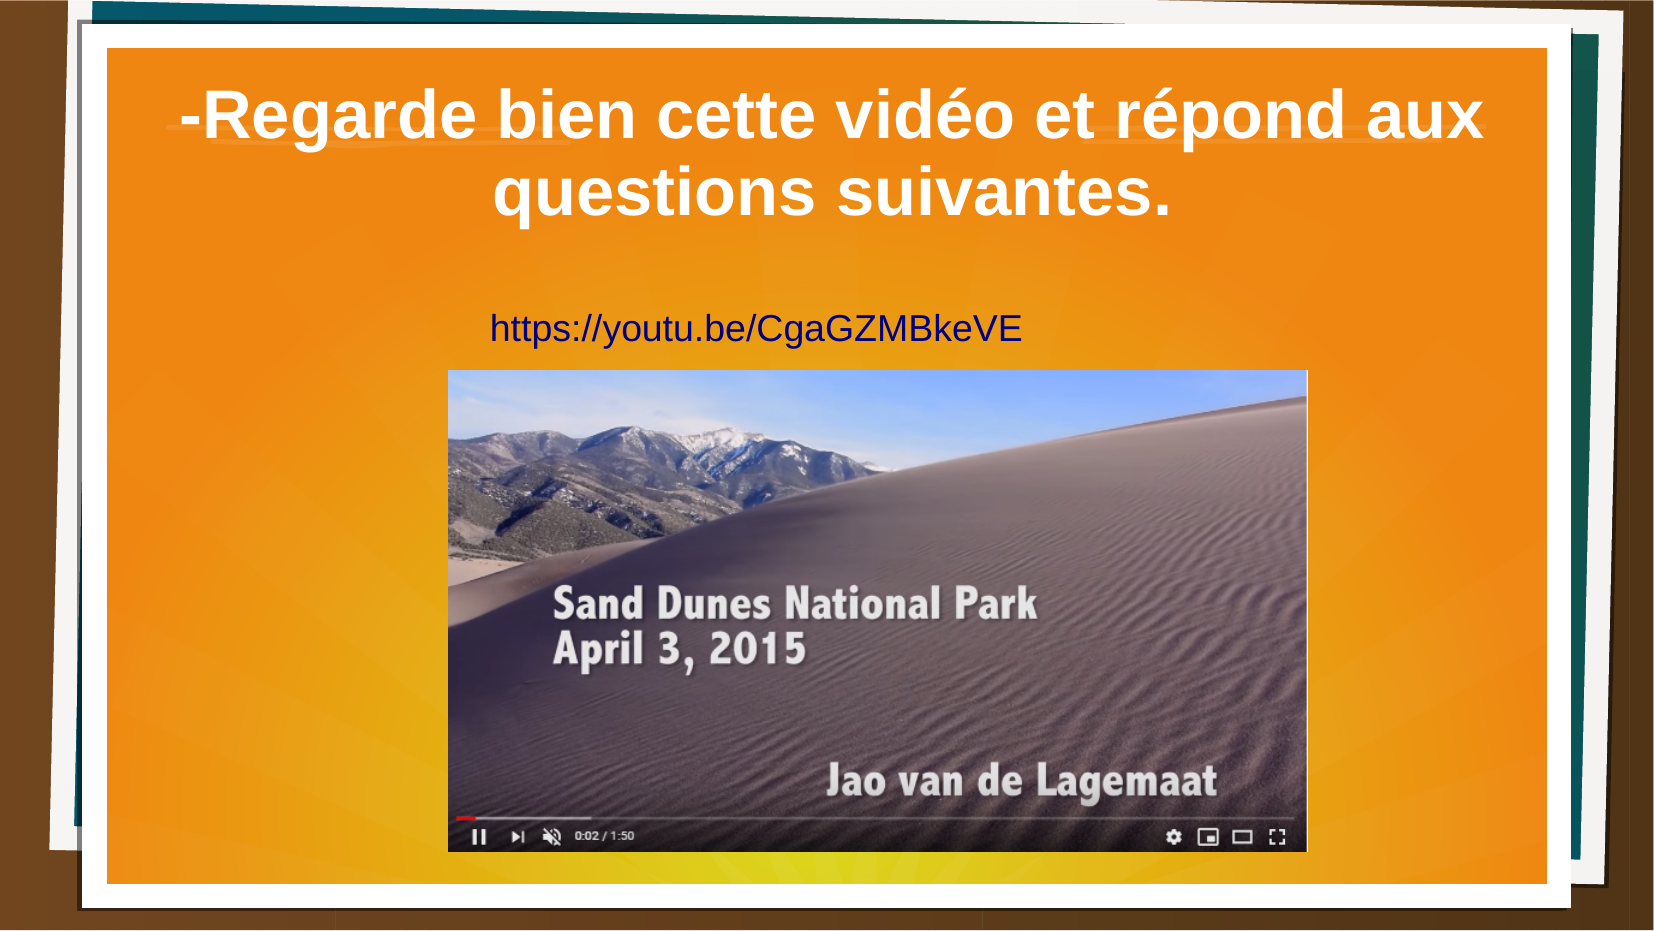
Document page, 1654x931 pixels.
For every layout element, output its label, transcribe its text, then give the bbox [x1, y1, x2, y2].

picture [448, 370, 1308, 852]
title -Regarde bien cette vidéo et répond aux questions suivantes. [129, 59, 1536, 249]
text_box https://youtu.be/CgaGZMBkeVE [475, 300, 1489, 371]
